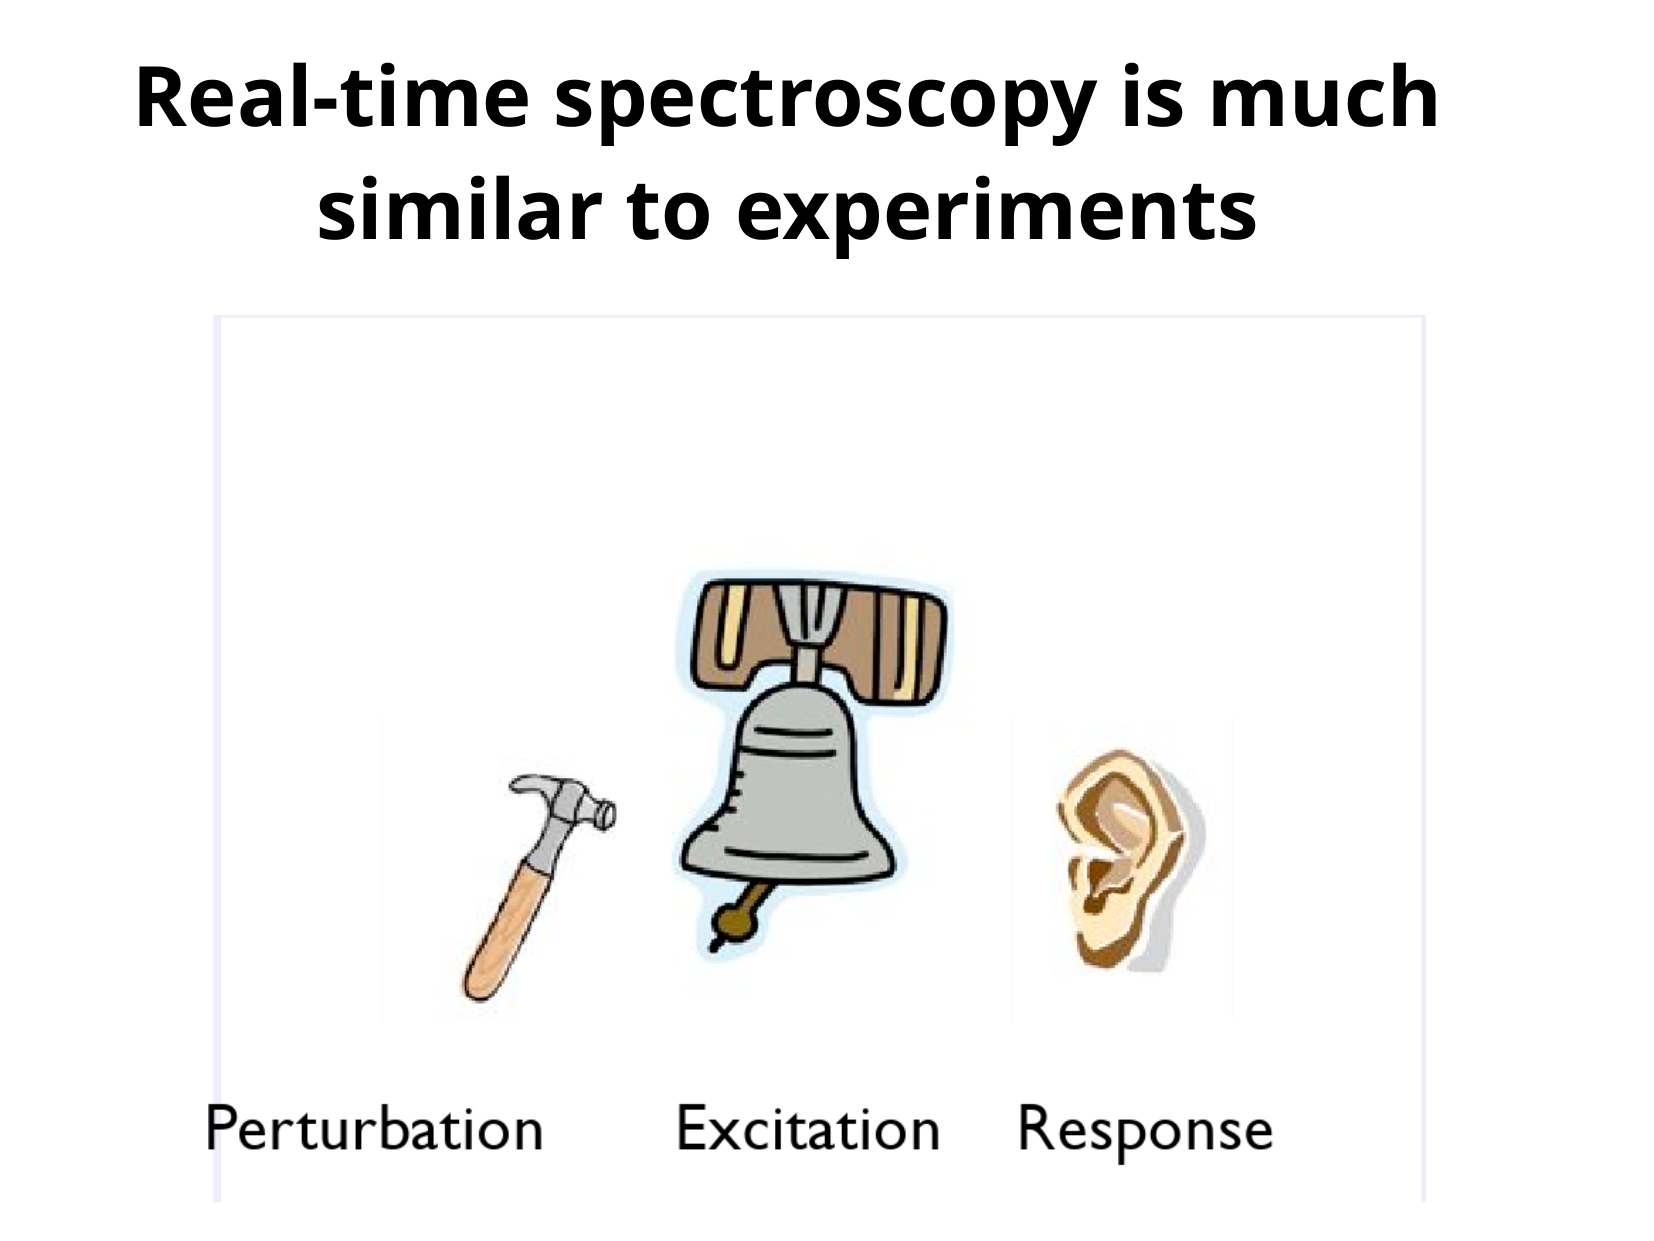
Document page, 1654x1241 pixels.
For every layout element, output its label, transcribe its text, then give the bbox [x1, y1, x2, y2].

text_box Real-time spectroscopy is much similar to experiments [92, 30, 1484, 275]
picture [190, 301, 1426, 1202]
